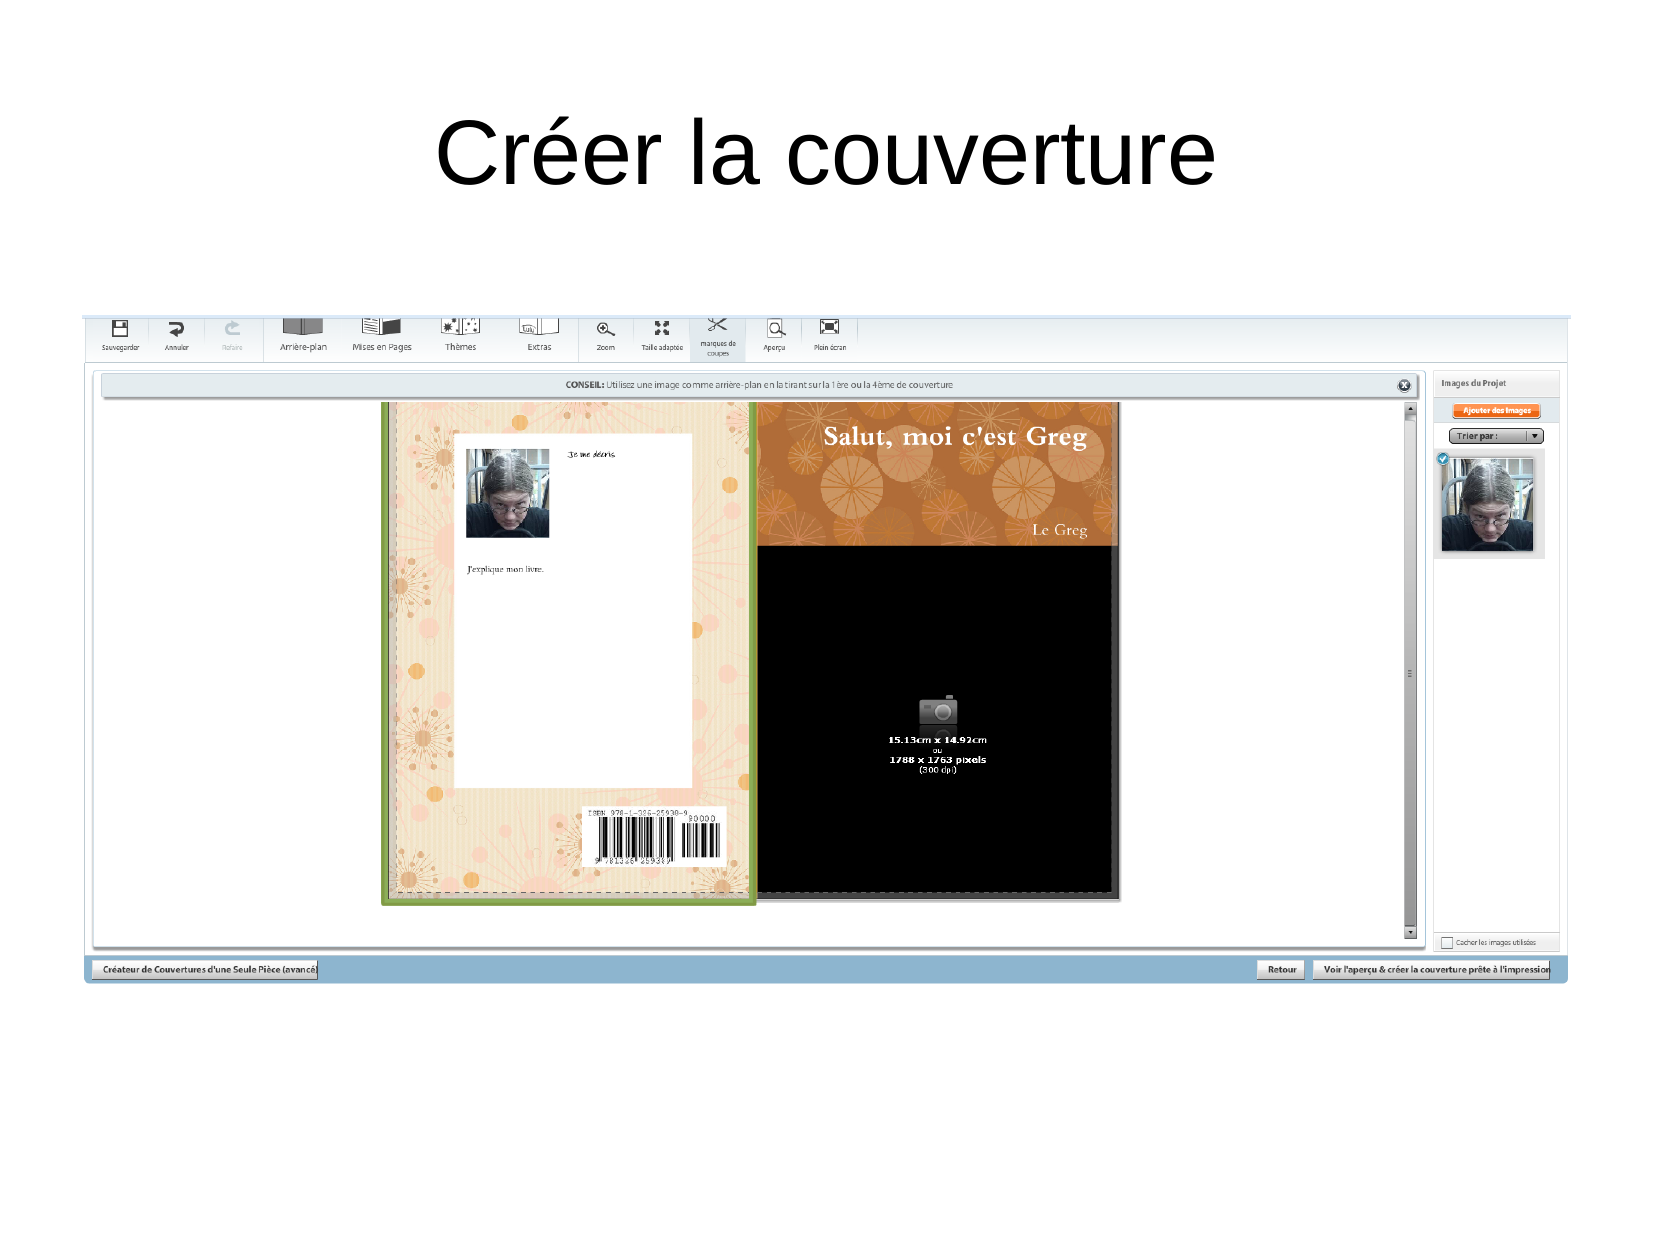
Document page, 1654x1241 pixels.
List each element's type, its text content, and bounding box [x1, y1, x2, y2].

title Créer la couverture [82, 49, 1571, 257]
picture [82, 315, 1571, 984]
